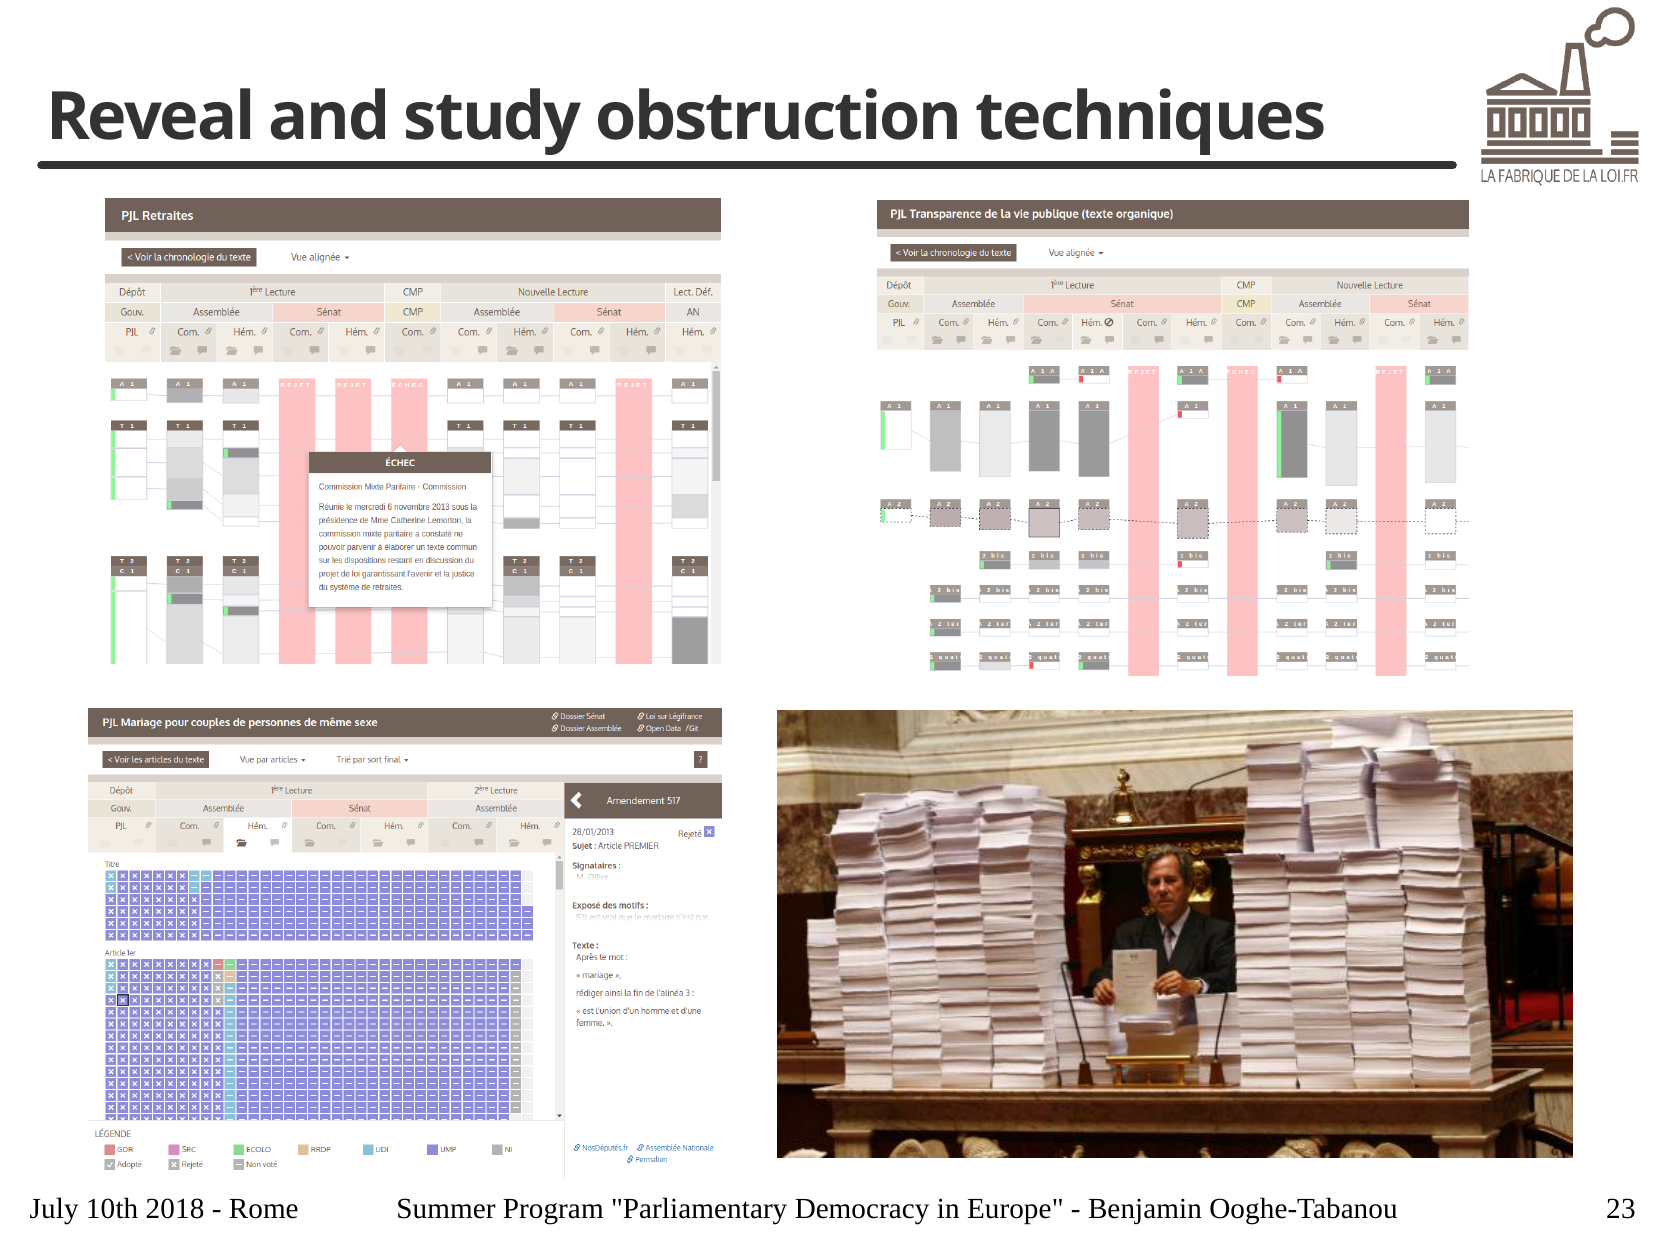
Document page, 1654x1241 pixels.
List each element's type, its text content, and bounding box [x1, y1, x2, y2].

title Reveal and study obstruction techniques [29, 37, 1518, 189]
picture [1464, 0, 1654, 189]
picture [877, 200, 1469, 676]
picture [777, 710, 1573, 1158]
picture [88, 708, 722, 1178]
picture [105, 198, 721, 664]
